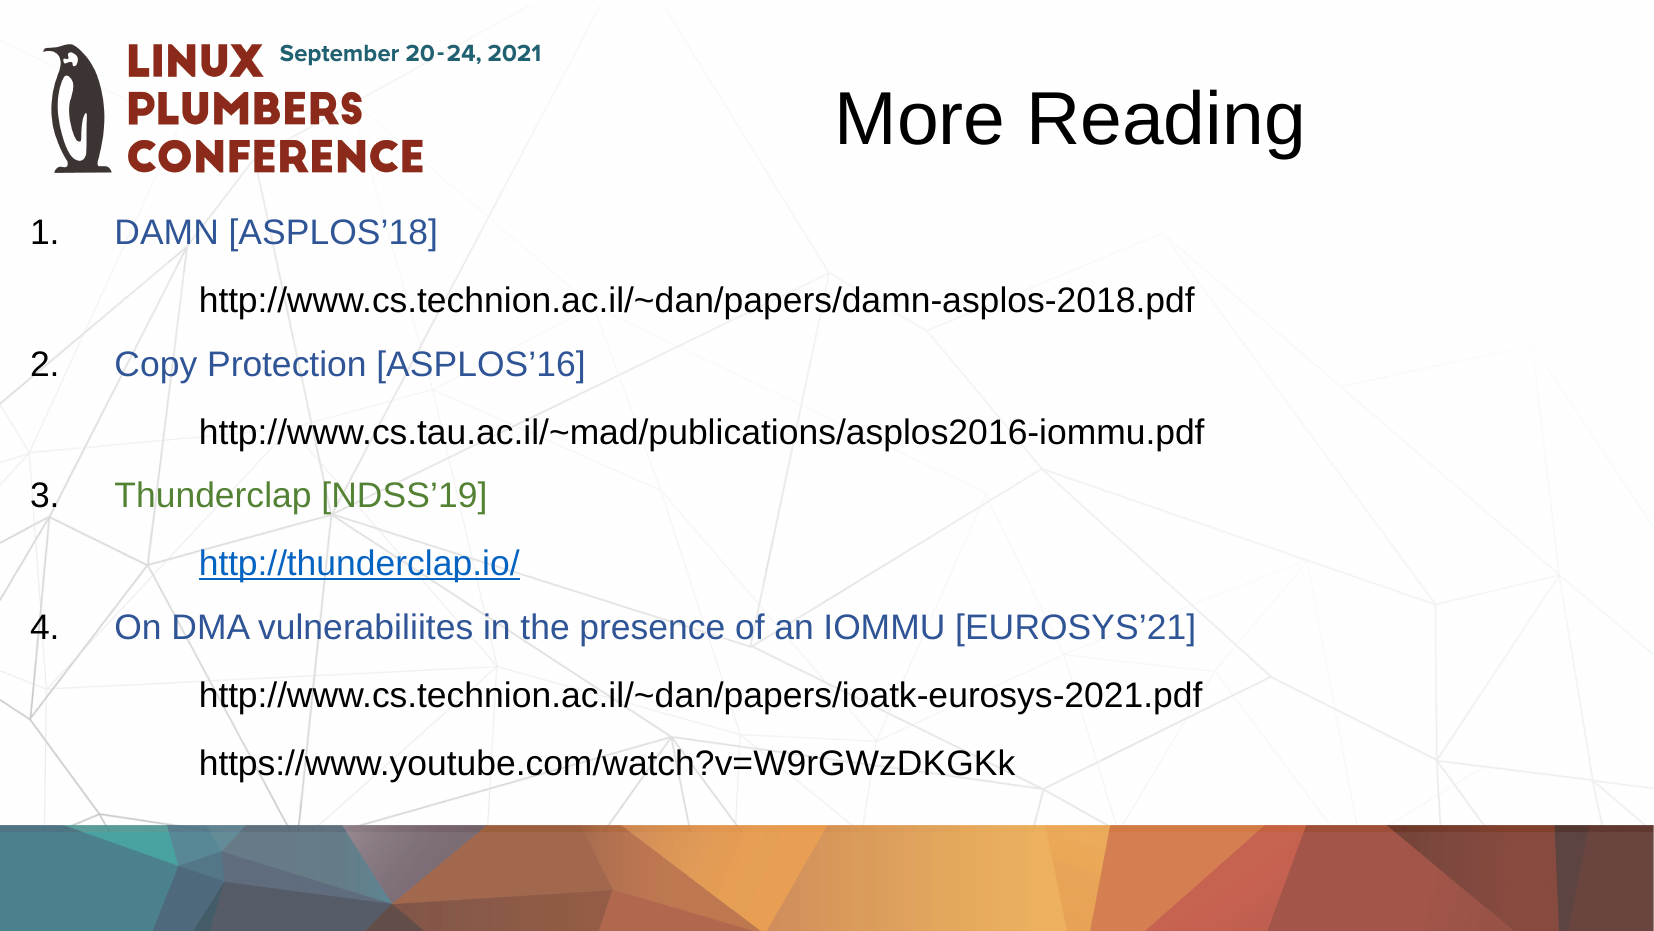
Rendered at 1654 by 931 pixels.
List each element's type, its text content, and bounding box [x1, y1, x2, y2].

list DAMN [ASPLOS’18] http://www.cs.technion.ac.il/~dan/papers/damn-asplos-2018.pdf Copy Protection [ASPLOS’16] http://www.cs.tau.ac.il/~mad/publications/asplos2016-iommu.pdf Thunderclap [NDSS’19] http://thunderclap.io/ On DMA vulnerabiliites in the presence of an IOMMU [EUROSYS’21] http://www.cs.technion.ac.il/~dan/papers/ioatk-eurosys-2021.pdf https://www.youtube.com/watch?v=W9rGWzDKGKk [30, 217, 1606, 811]
title More Reading [570, 37, 1571, 193]
